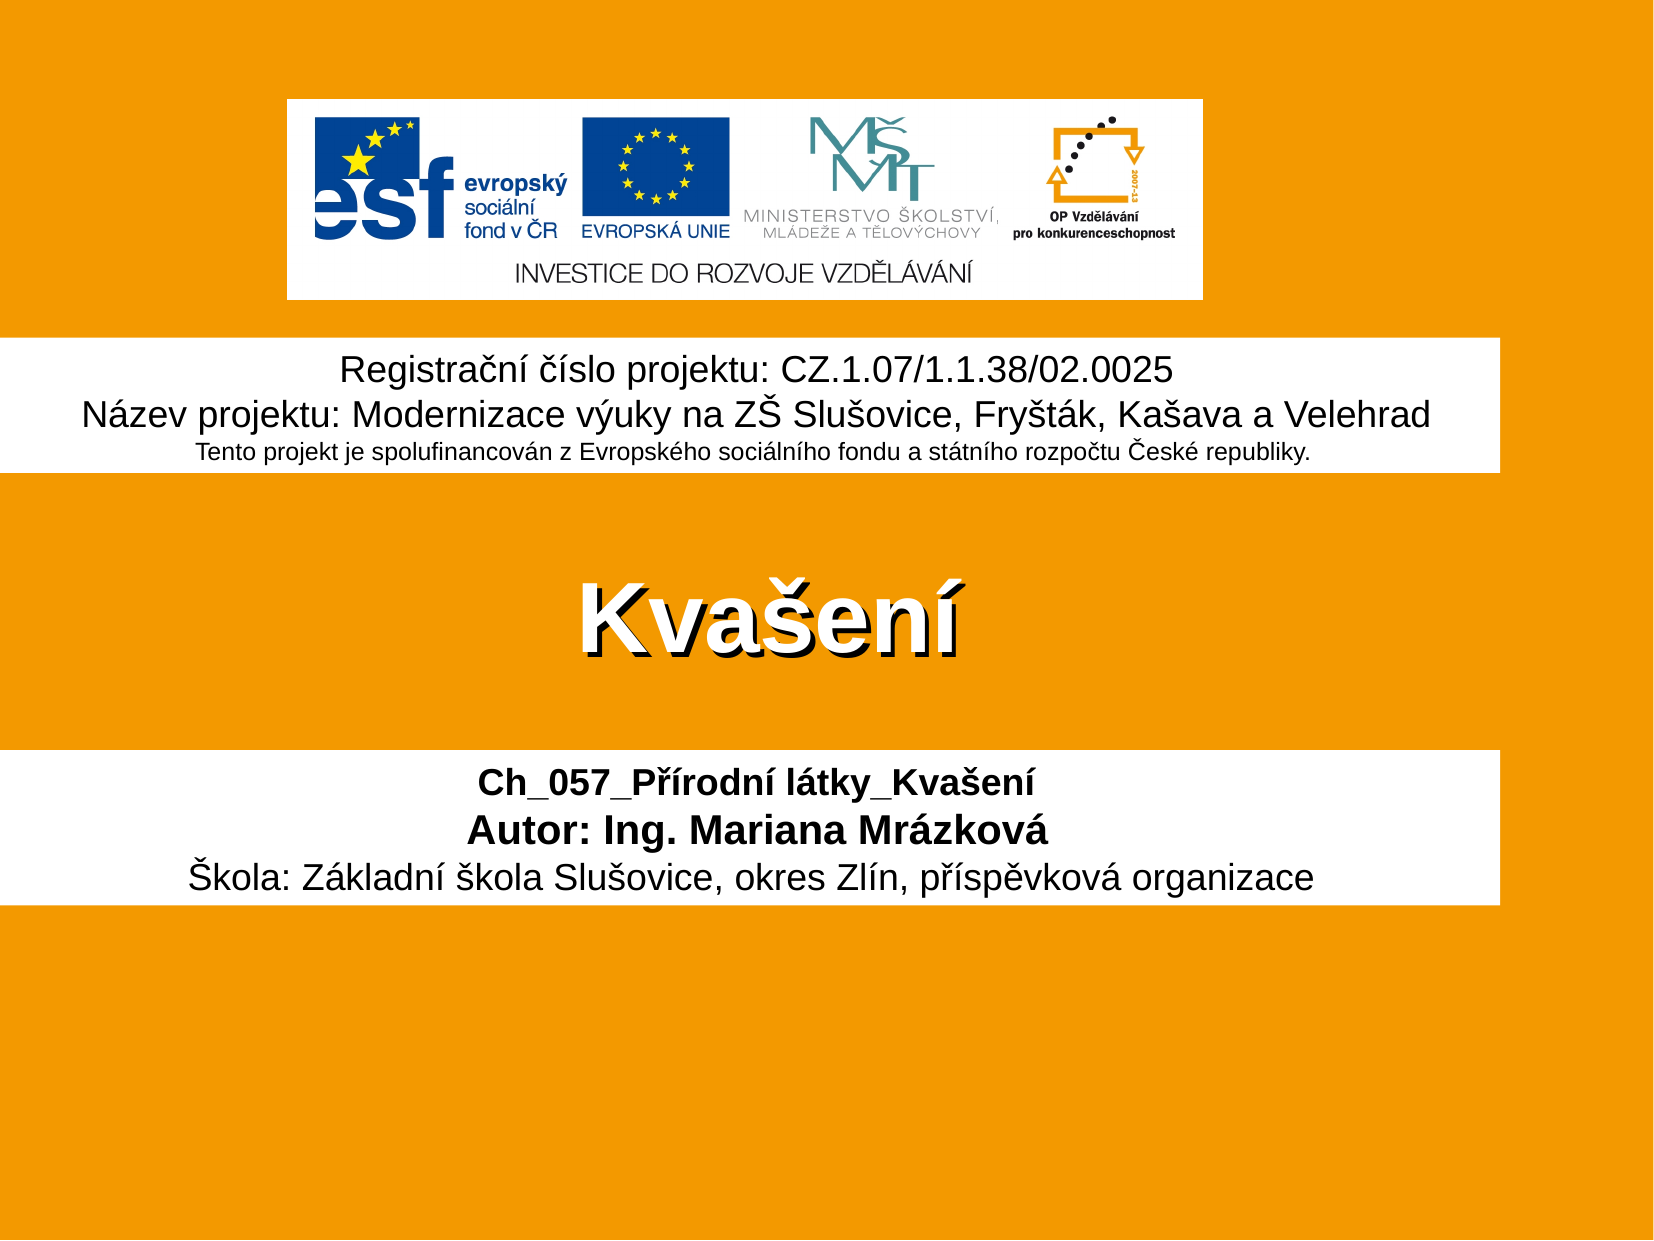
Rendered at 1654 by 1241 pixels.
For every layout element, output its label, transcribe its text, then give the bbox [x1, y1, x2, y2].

text_box Ch_057_Přírodní látky_Kvašení Autor: Ing. Mariana Mrázková Škola: Základní škola Slušovice, okres Zlín, příspěvková organizace [0, 750, 1501, 906]
text_box Registrační číslo projektu: CZ.1.07/1.1.38/02.0025 Název projektu: Modernizace výuky na ZŠ Slušovice, Fryšták, Kašava a Velehrad Tento projekt je spolufinancován z Evropského sociálního fondu a státního rozpočtu České republiky. [0, 337, 1501, 473]
title Kvašení [112, 537, 1388, 688]
picture [287, 99, 1203, 300]
